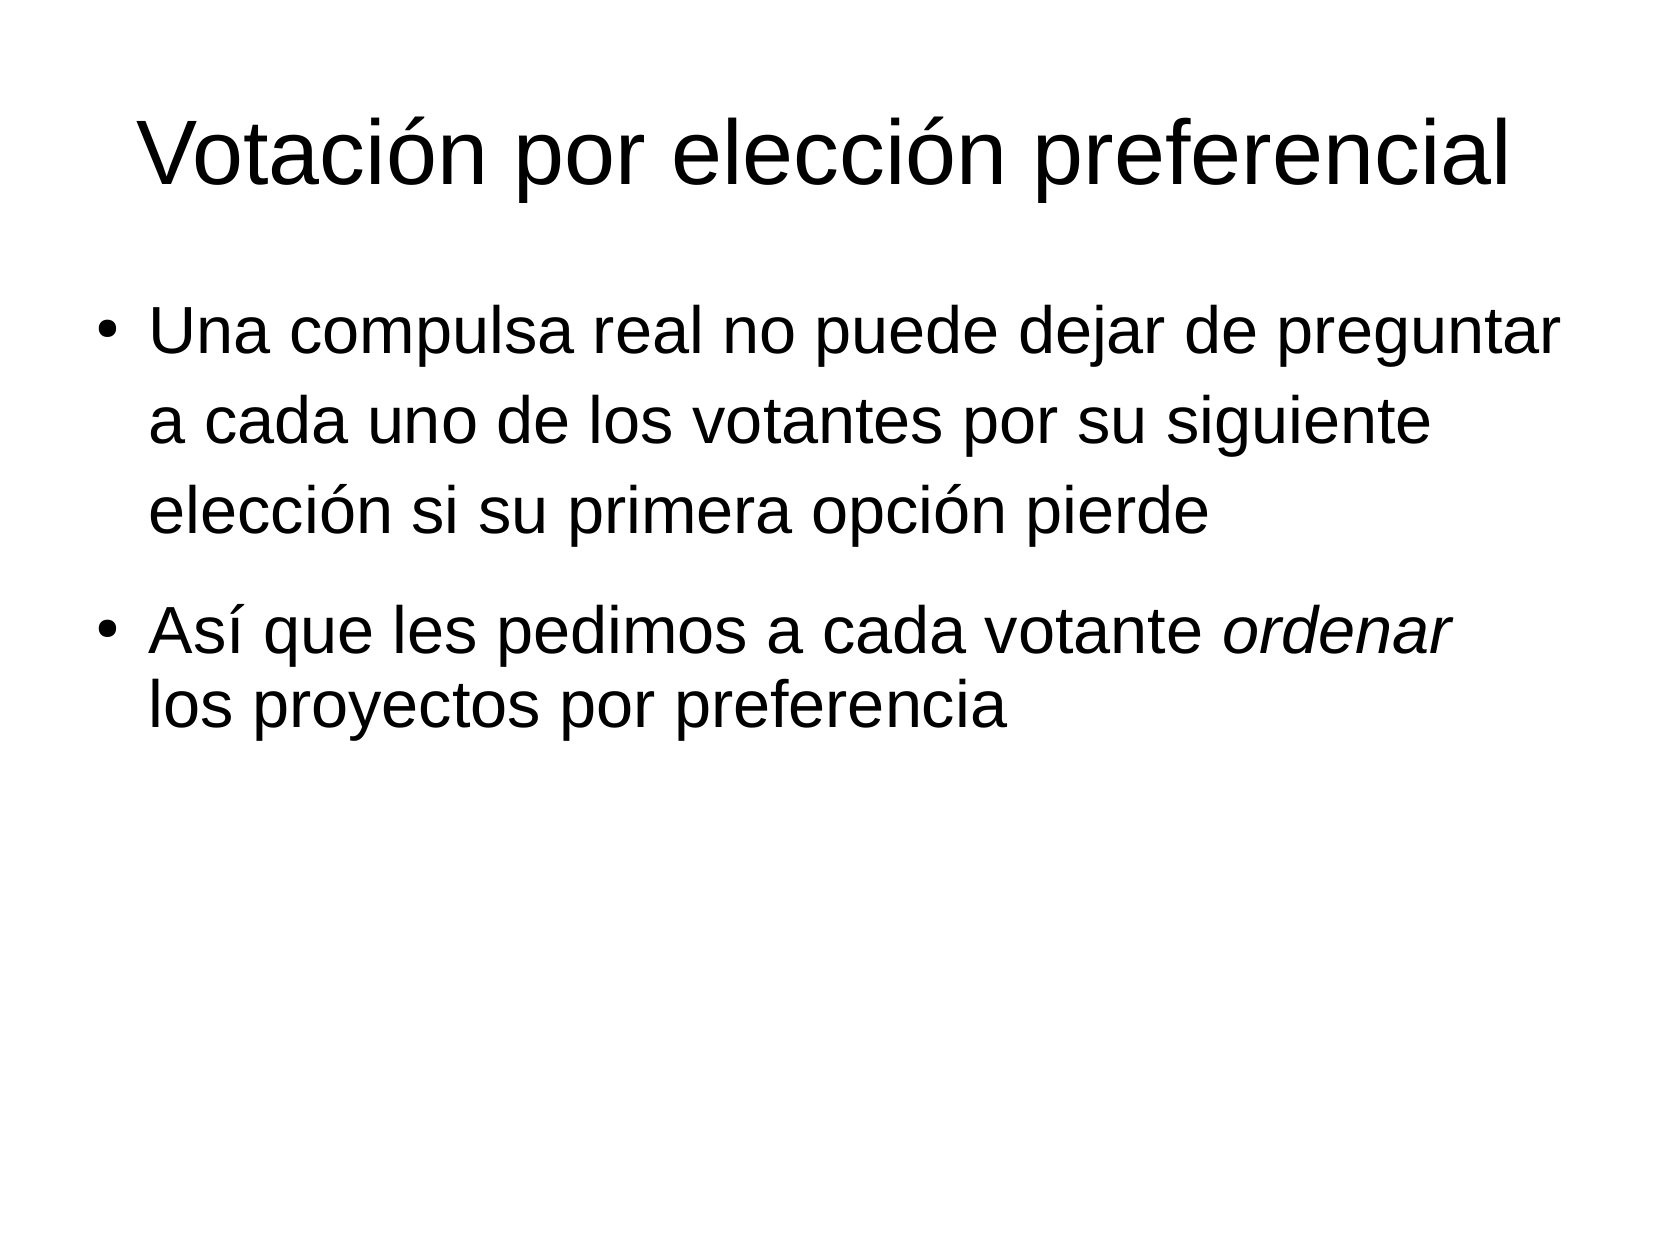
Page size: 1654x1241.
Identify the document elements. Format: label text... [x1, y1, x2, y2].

title Votación por elección preferencial [37, 49, 1613, 257]
list Una compulsa real no puede dejar de preguntar a cada uno de los votantes por su siguiente elección si su primera opción pierde Así que les pedimos a cada votante ordenar los proyectos por preferencia [77, 293, 1567, 1112]
